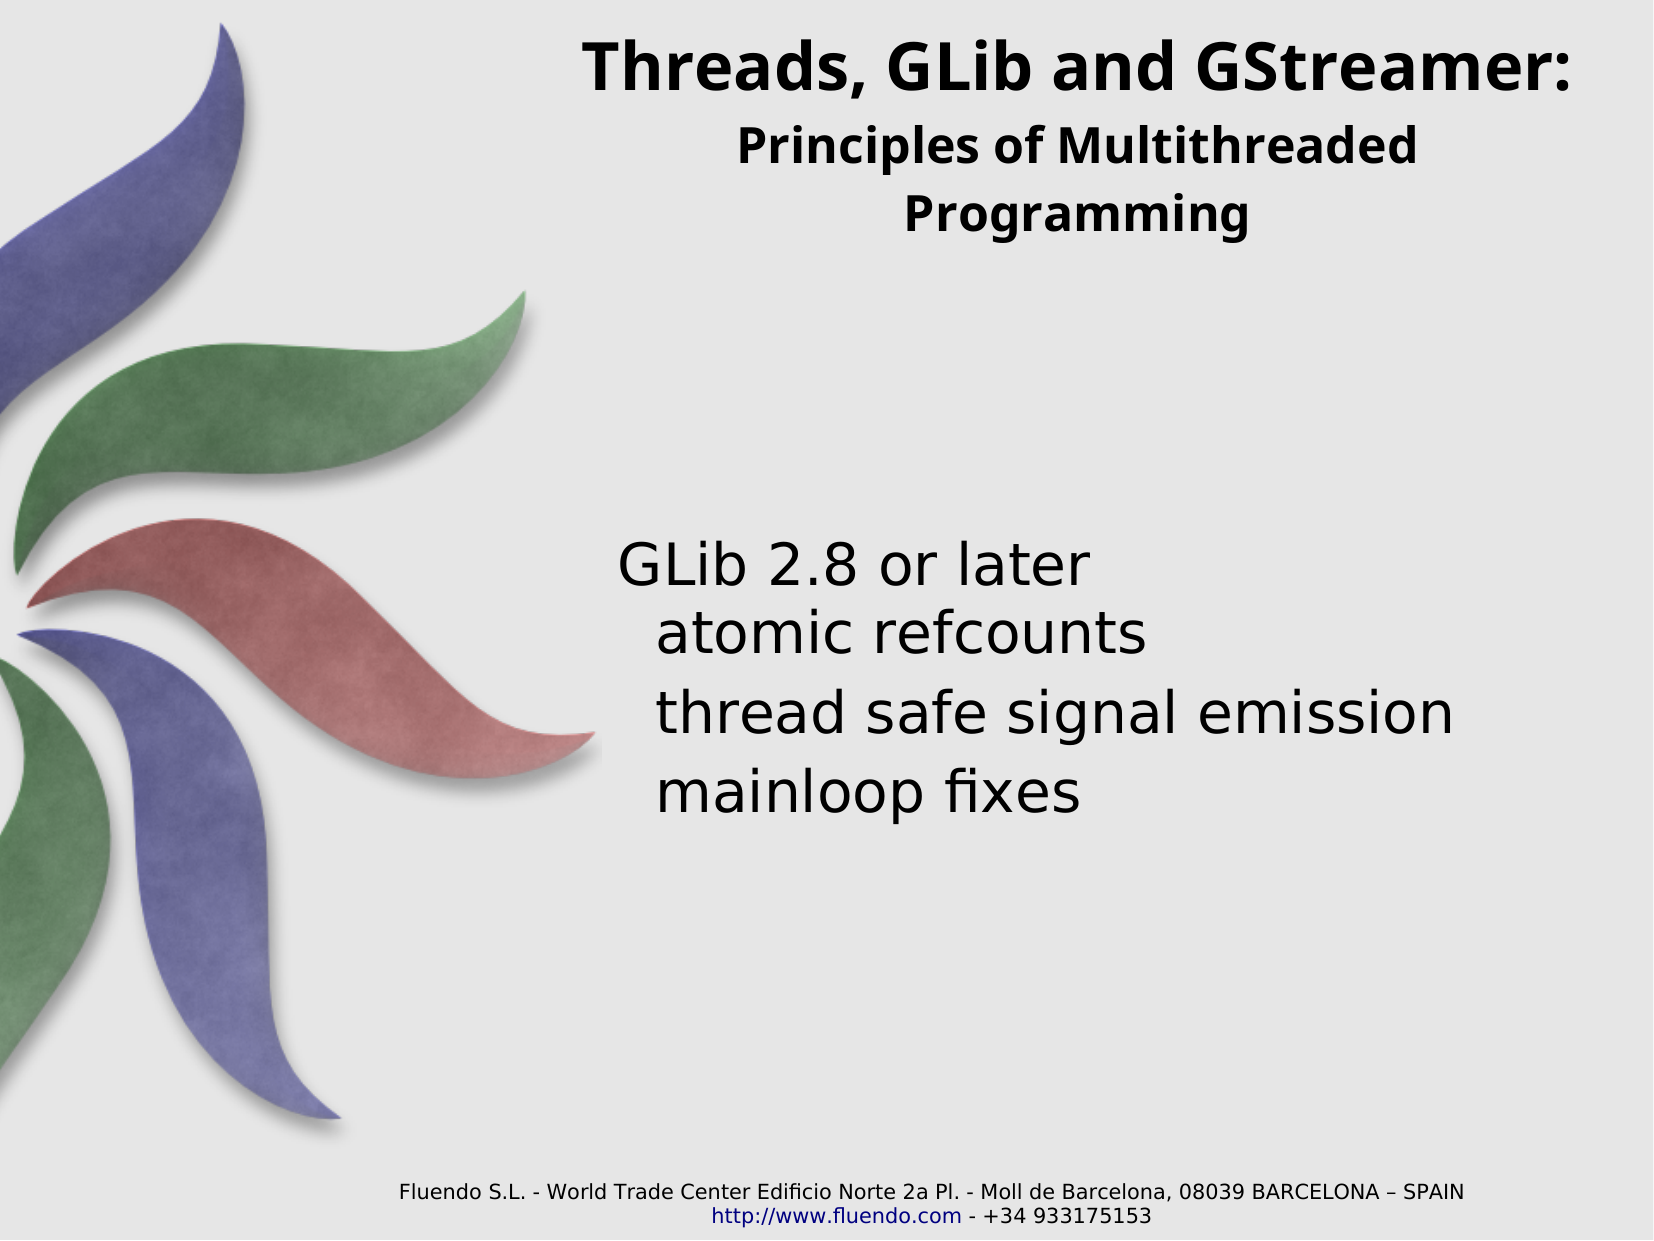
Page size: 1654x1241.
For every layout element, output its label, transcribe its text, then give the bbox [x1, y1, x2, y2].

list GLib 2.8 or later atomic refcounts thread safe signal emission mainloop fixes [561, 236, 1595, 1123]
title Threads, GLib and GStreamer: Principles of Multithreaded Programming [561, 59, 1595, 207]
picture [597, 1189, 602, 1198]
picture [0, 1, 602, 1241]
